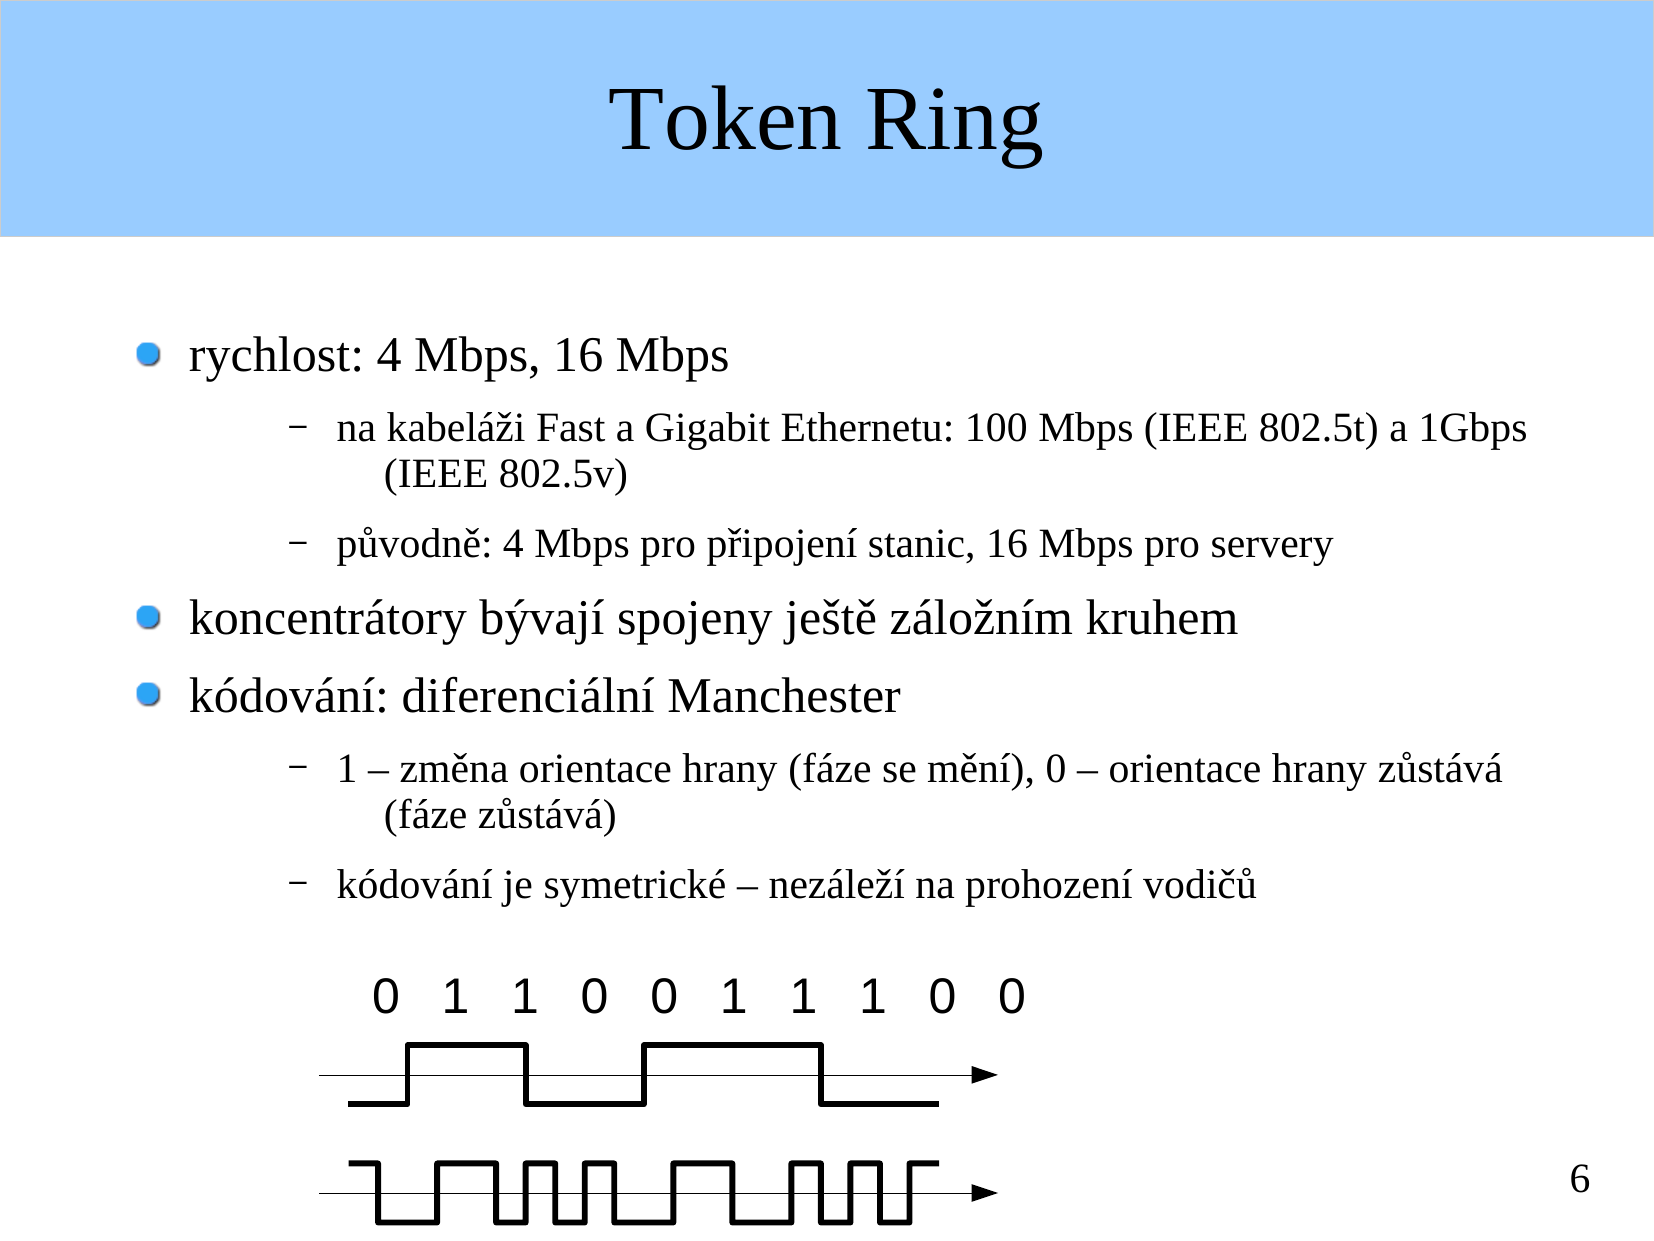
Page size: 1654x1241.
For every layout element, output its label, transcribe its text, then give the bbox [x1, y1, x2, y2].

list rychlost: 4 Mbps, 16 Mbps na kabeláži Fast a Gigabit Ethernetu: 100 Mbps (IEEE 802.5t) a 1Gbps (IEEE 802.5v) původně: 4 Mbps pro připojení stanic, 16 Mbps pro servery koncentrátory bývají spojeny ještě záložním kruhem kódování: diferenciální Manchester 1 – změna orientace hrany (fáze se mění), 0 – orientace hrany zůstává (fáze zůstává) kódování je symetrické – nezáleží na prohození vodičů [100, 327, 1548, 1134]
title Token Ring [0, 0, 1654, 237]
text_box 0 1 1 0 0 1 1 1 0 0 [372, 968, 916, 1040]
